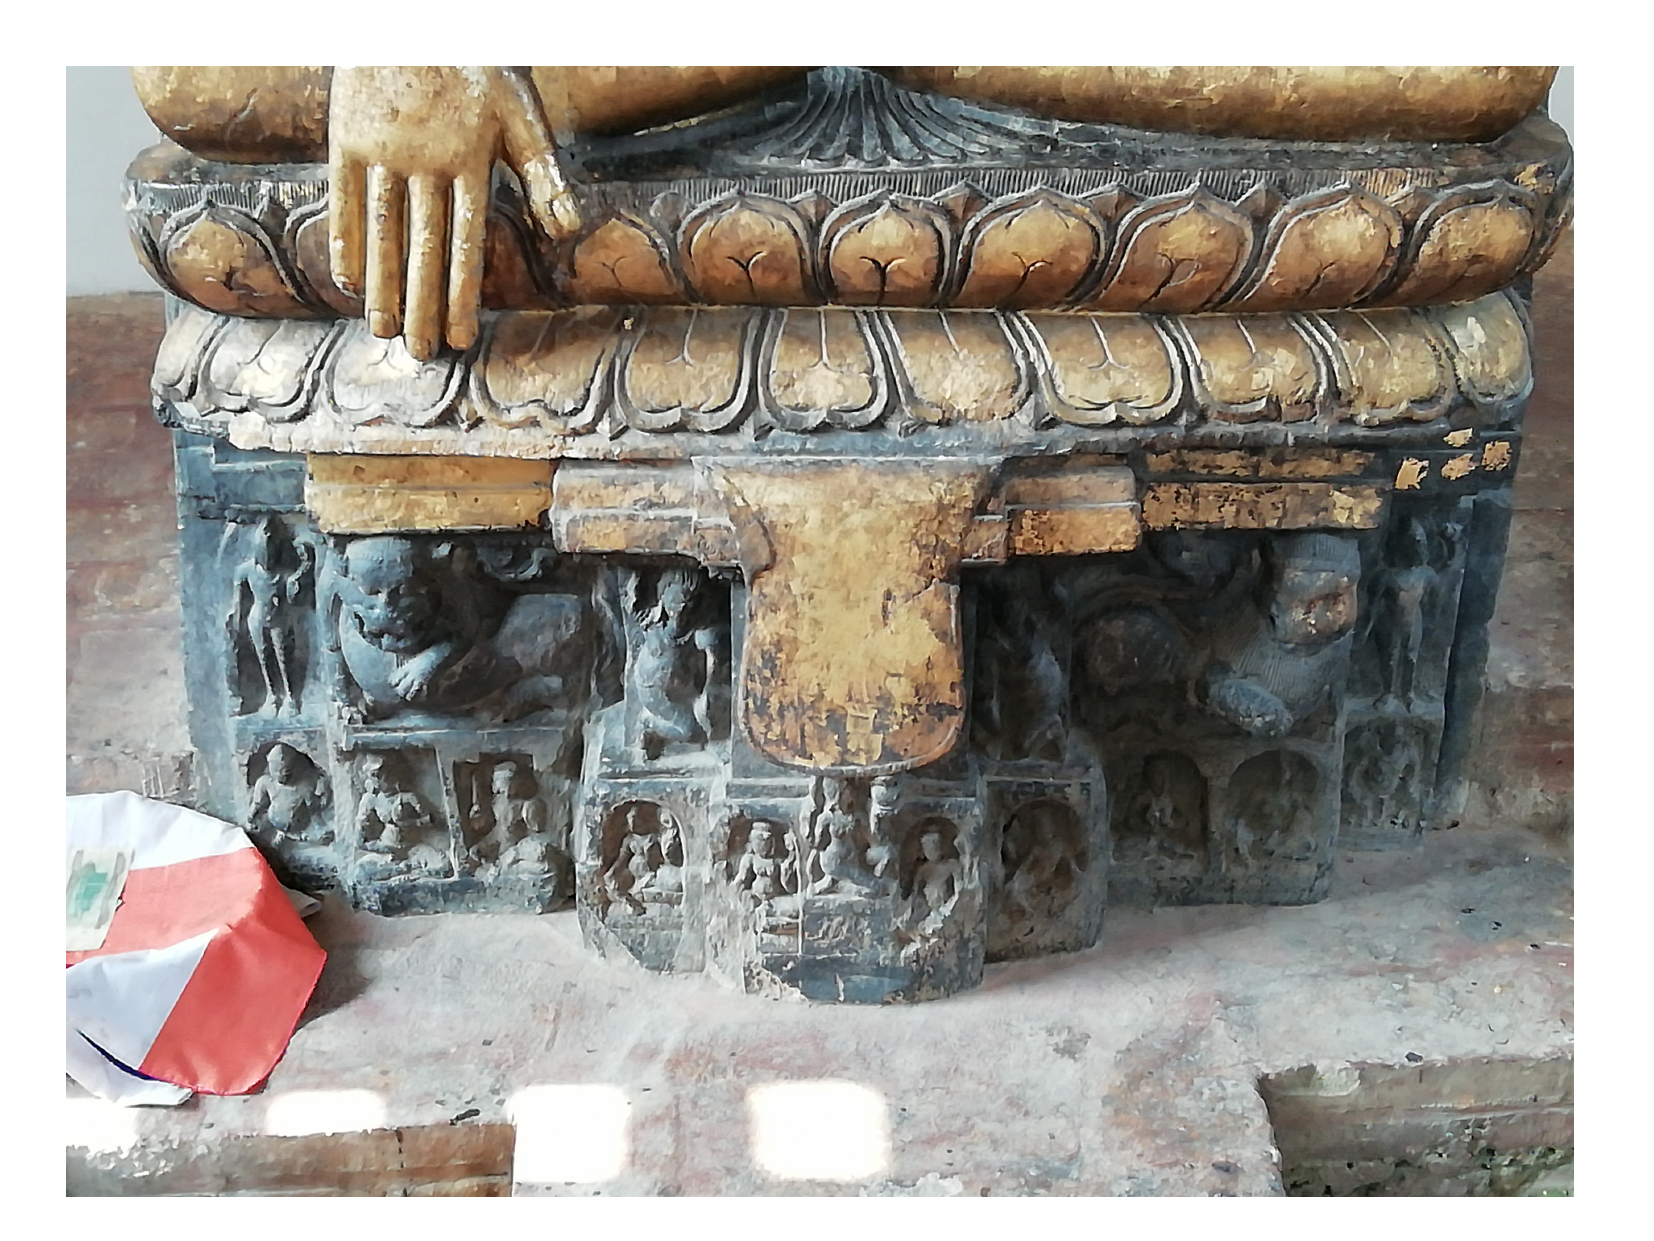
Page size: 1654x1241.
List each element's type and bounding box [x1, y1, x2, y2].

picture [66, 66, 1574, 1197]
